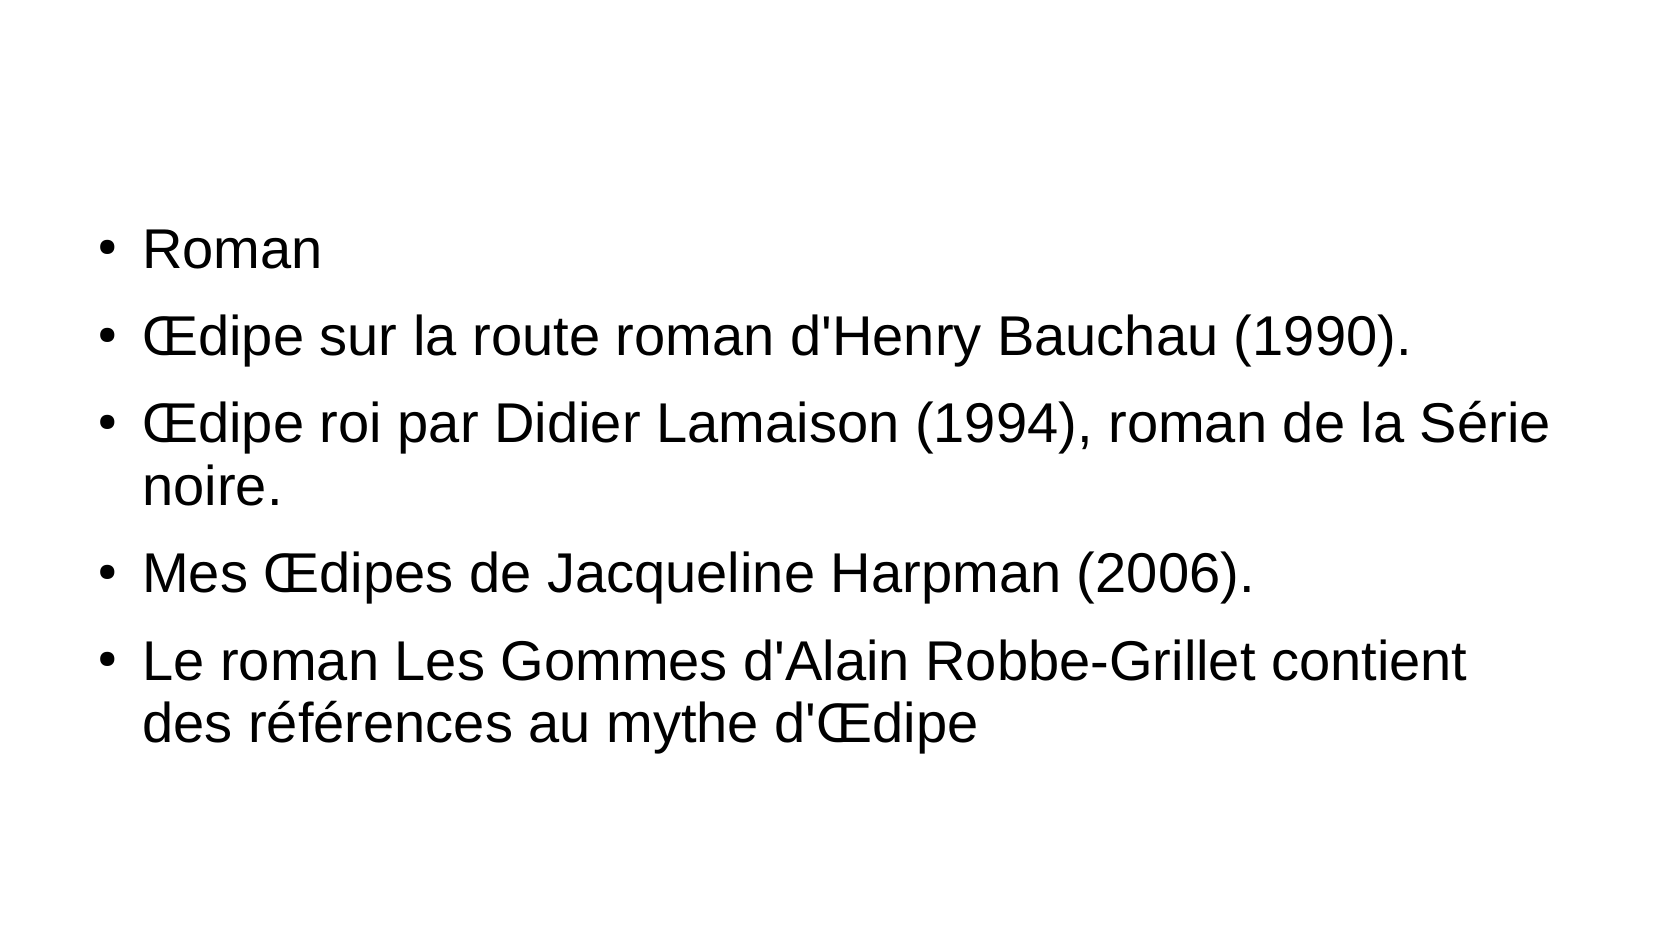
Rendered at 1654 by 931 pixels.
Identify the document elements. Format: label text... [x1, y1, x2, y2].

list Roman Œdipe sur la route roman d'Henry Bauchau (1990). Œdipe roi par Didier Lamaison (1994), roman de la Série noire. Mes Œdipes de Jacqueline Harpman (2006). Le roman Les Gommes d'Alain Robbe-Grillet contient des références au mythe d'Œdipe [82, 217, 1571, 758]
